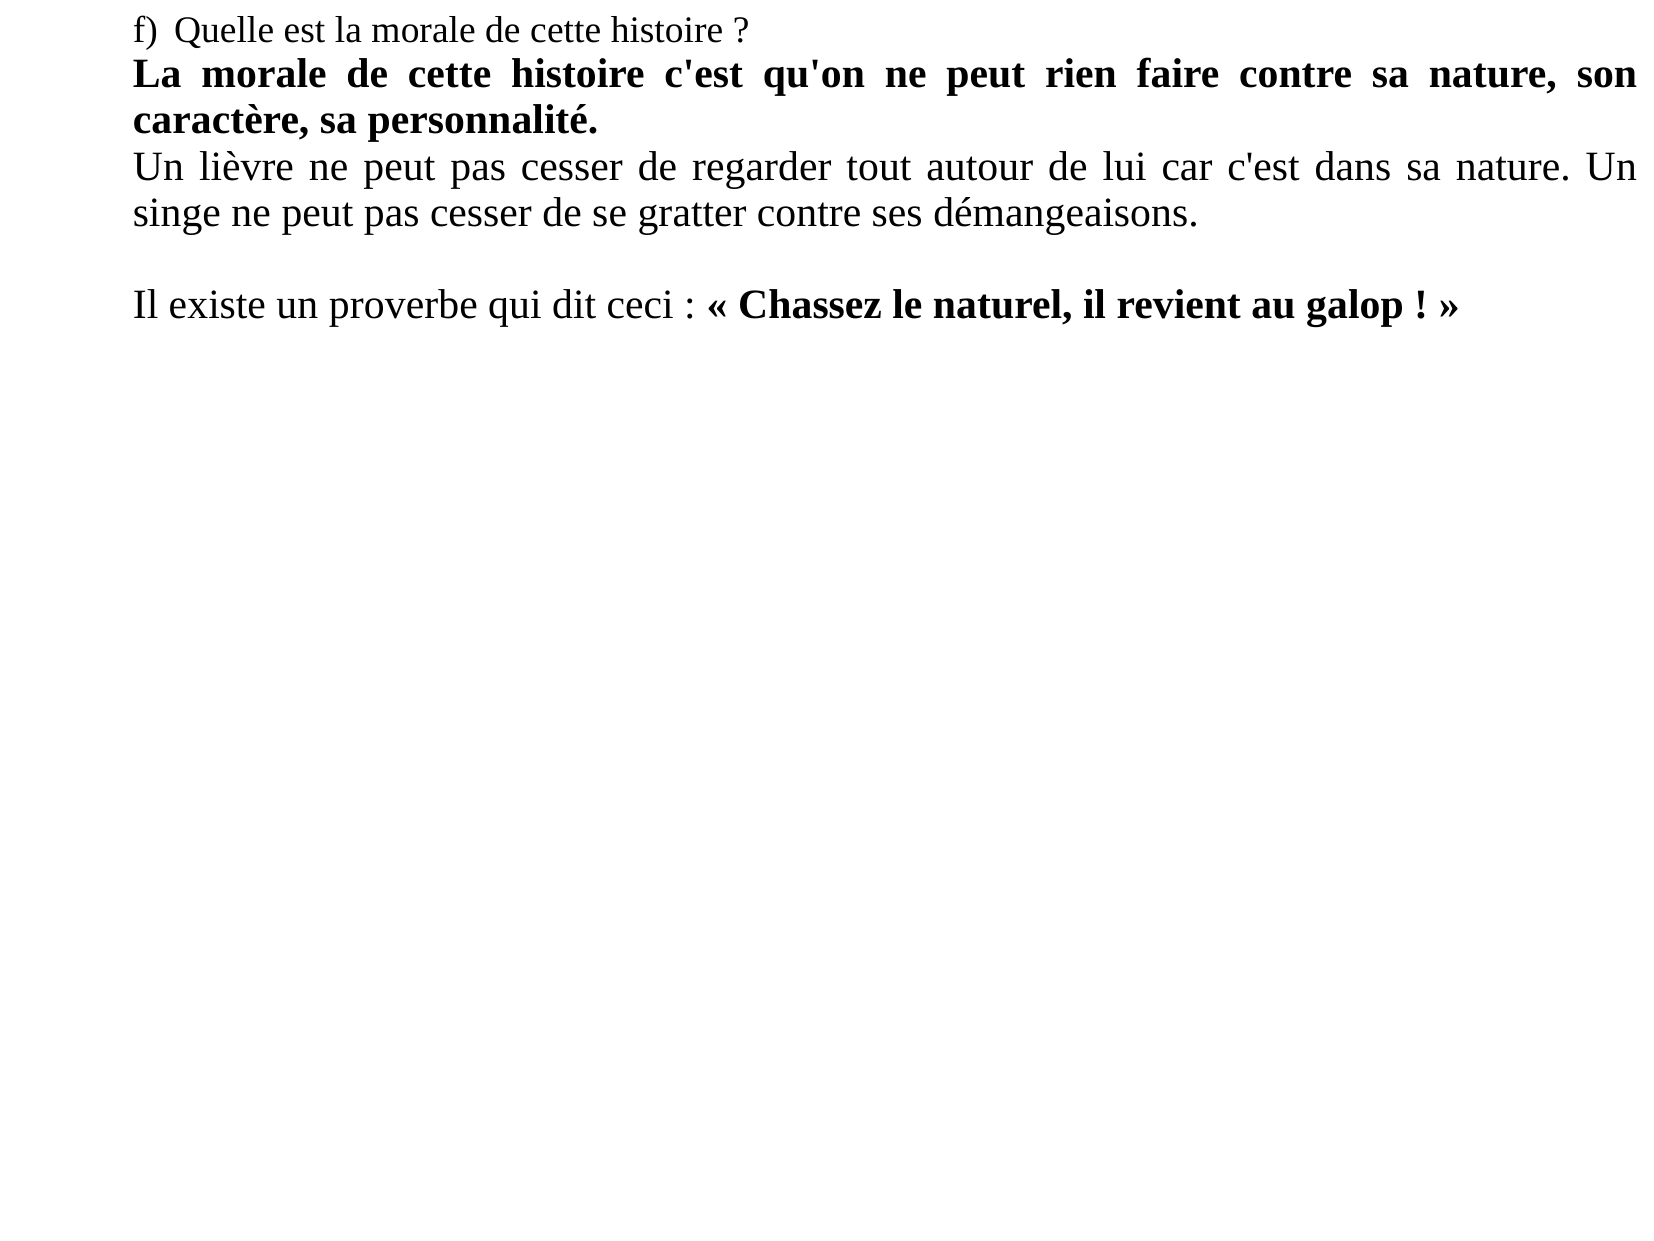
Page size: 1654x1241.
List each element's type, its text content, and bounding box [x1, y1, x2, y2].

text_box f) Quelle est la morale de cette histoire ? La morale de cette histoire c'est qu'on ne peut rien faire contre sa nature, son caractère, sa personnalité. Un lièvre ne peut pas cesser de regarder tout autour de lui car c'est dans sa nature. Un singe ne peut pas cesser de se gratter contre ses démangeaisons. Il existe un proverbe qui dit ceci : « Chassez le naturel, il revient au galop ! » [88, 1, 1654, 343]
